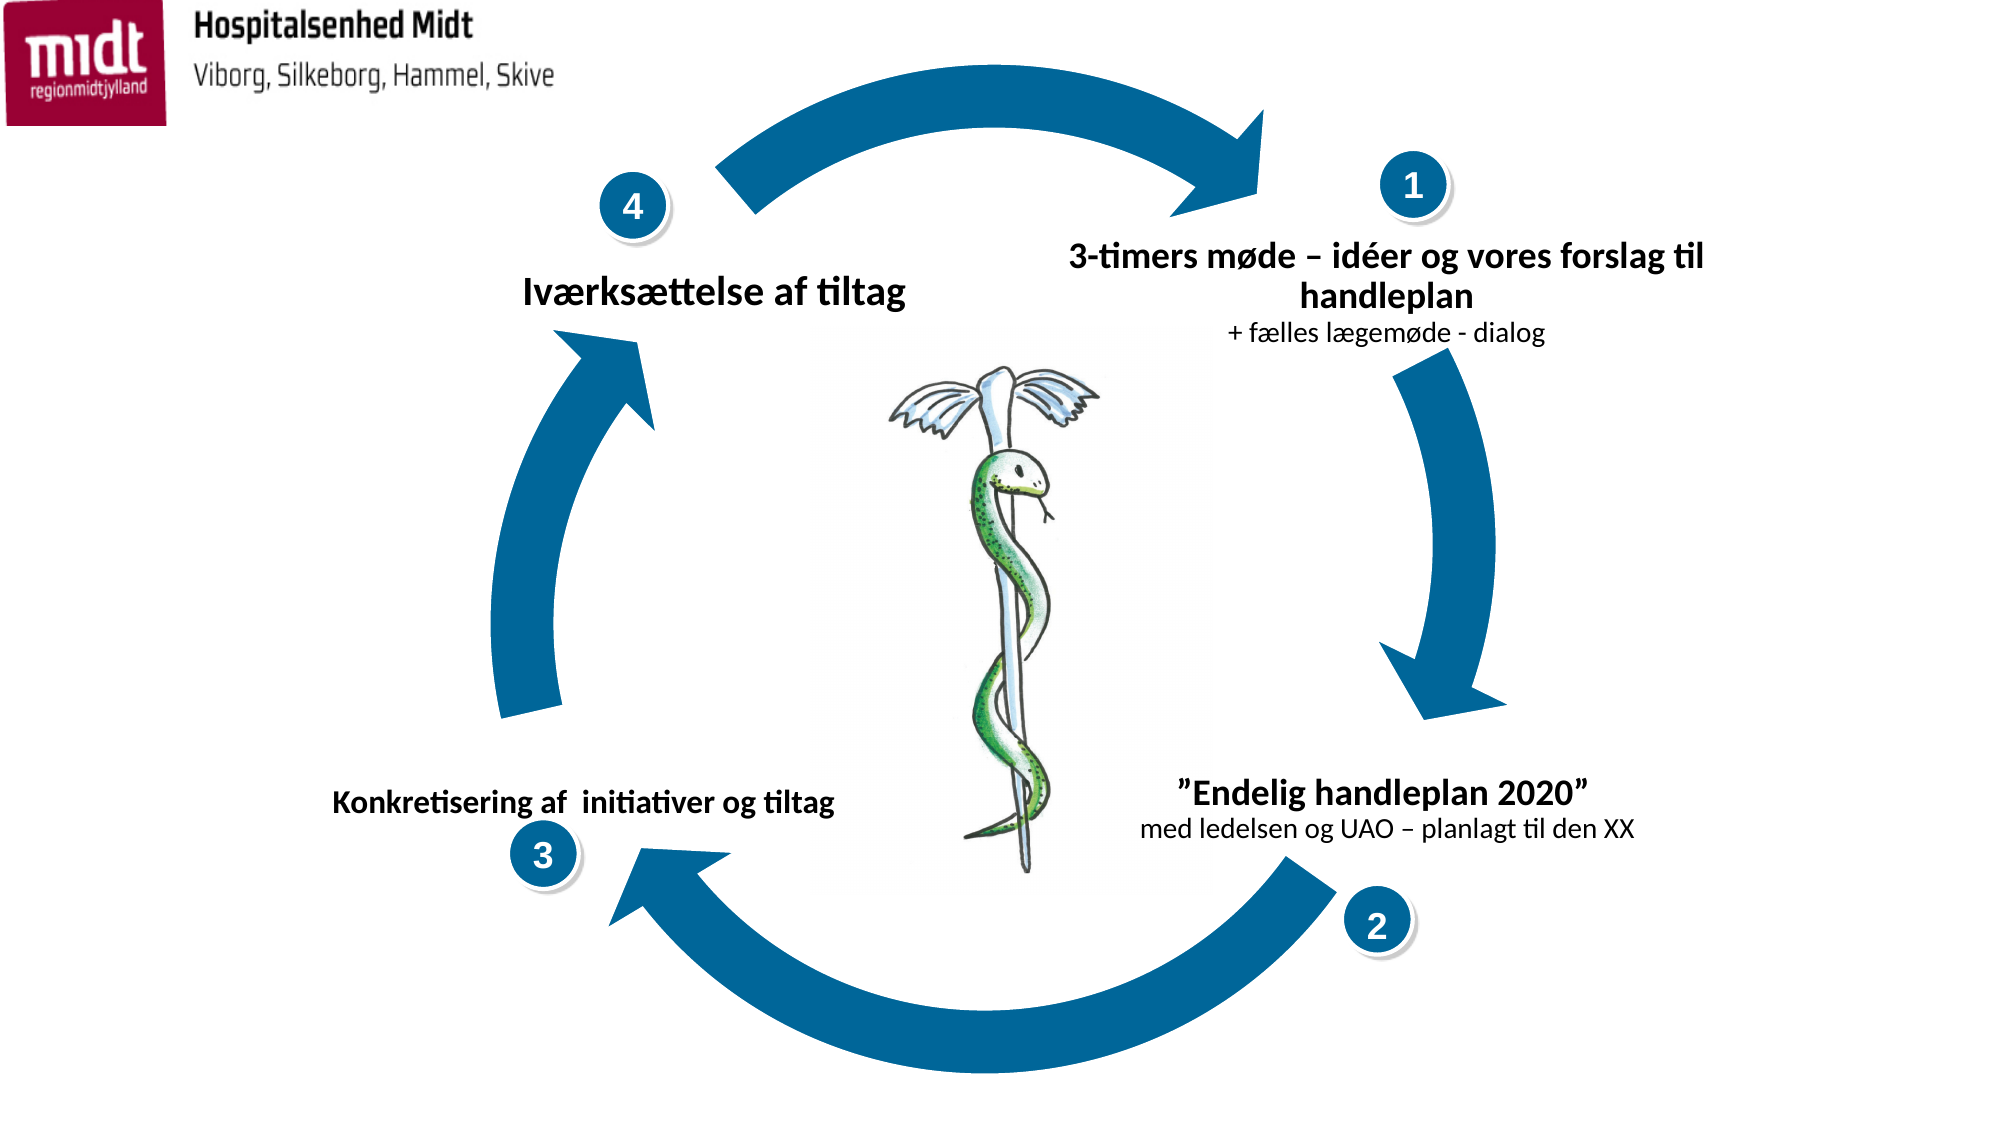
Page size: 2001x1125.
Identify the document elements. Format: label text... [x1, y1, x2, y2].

text_box [1352, 883, 1403, 894]
text_box 3 [507, 823, 579, 884]
text_box 1 [1377, 154, 1449, 214]
text_box [712, 63, 1266, 221]
text_box 3-timers møde – idéer og vores forslag til handleplan + fælles lægemøde - dialog [1018, 223, 1756, 362]
text_box [525, 818, 562, 823]
text_box [1393, 214, 1433, 220]
text_box 4 [597, 174, 669, 235]
picture [0, 0, 569, 126]
text_box [1374, 345, 1513, 722]
text_box [488, 365, 658, 721]
text_box Iværksættelse af tiltag [467, 219, 961, 365]
text_box 2 [1341, 894, 1413, 955]
text_box Konkretisering af initiativer og tiltag [272, 742, 904, 864]
text_box [1395, 148, 1432, 154]
picture [810, 326, 1213, 895]
text_box ”Endelig handleplan 2020” med ledelsen og UAO – planlagt til den XX [1045, 727, 1730, 891]
text_box [525, 884, 562, 890]
text_box [616, 169, 650, 174]
text_box [604, 853, 1340, 1076]
text_box [613, 235, 653, 241]
